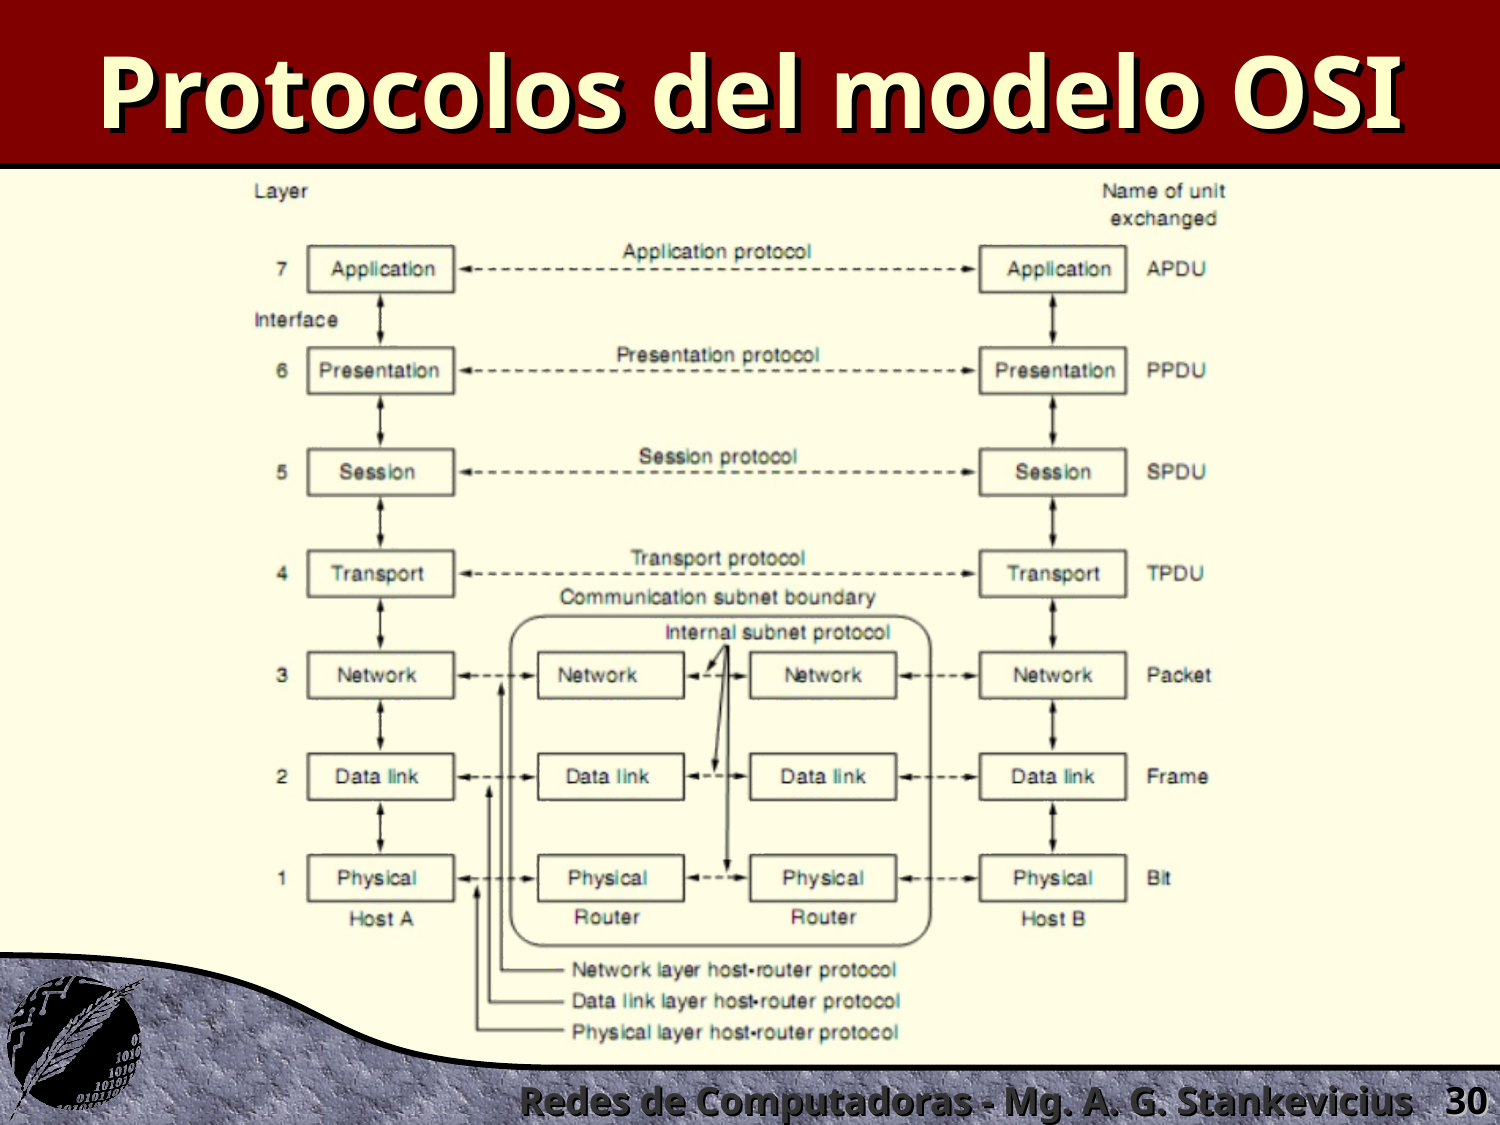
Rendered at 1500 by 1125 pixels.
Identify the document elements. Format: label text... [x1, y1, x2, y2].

title Protocolos del modelo OSI [15, 5, 1485, 160]
picture [0, 177, 1500, 1125]
picture [1047, 1100, 1054, 1110]
picture [790, 1100, 795, 1110]
